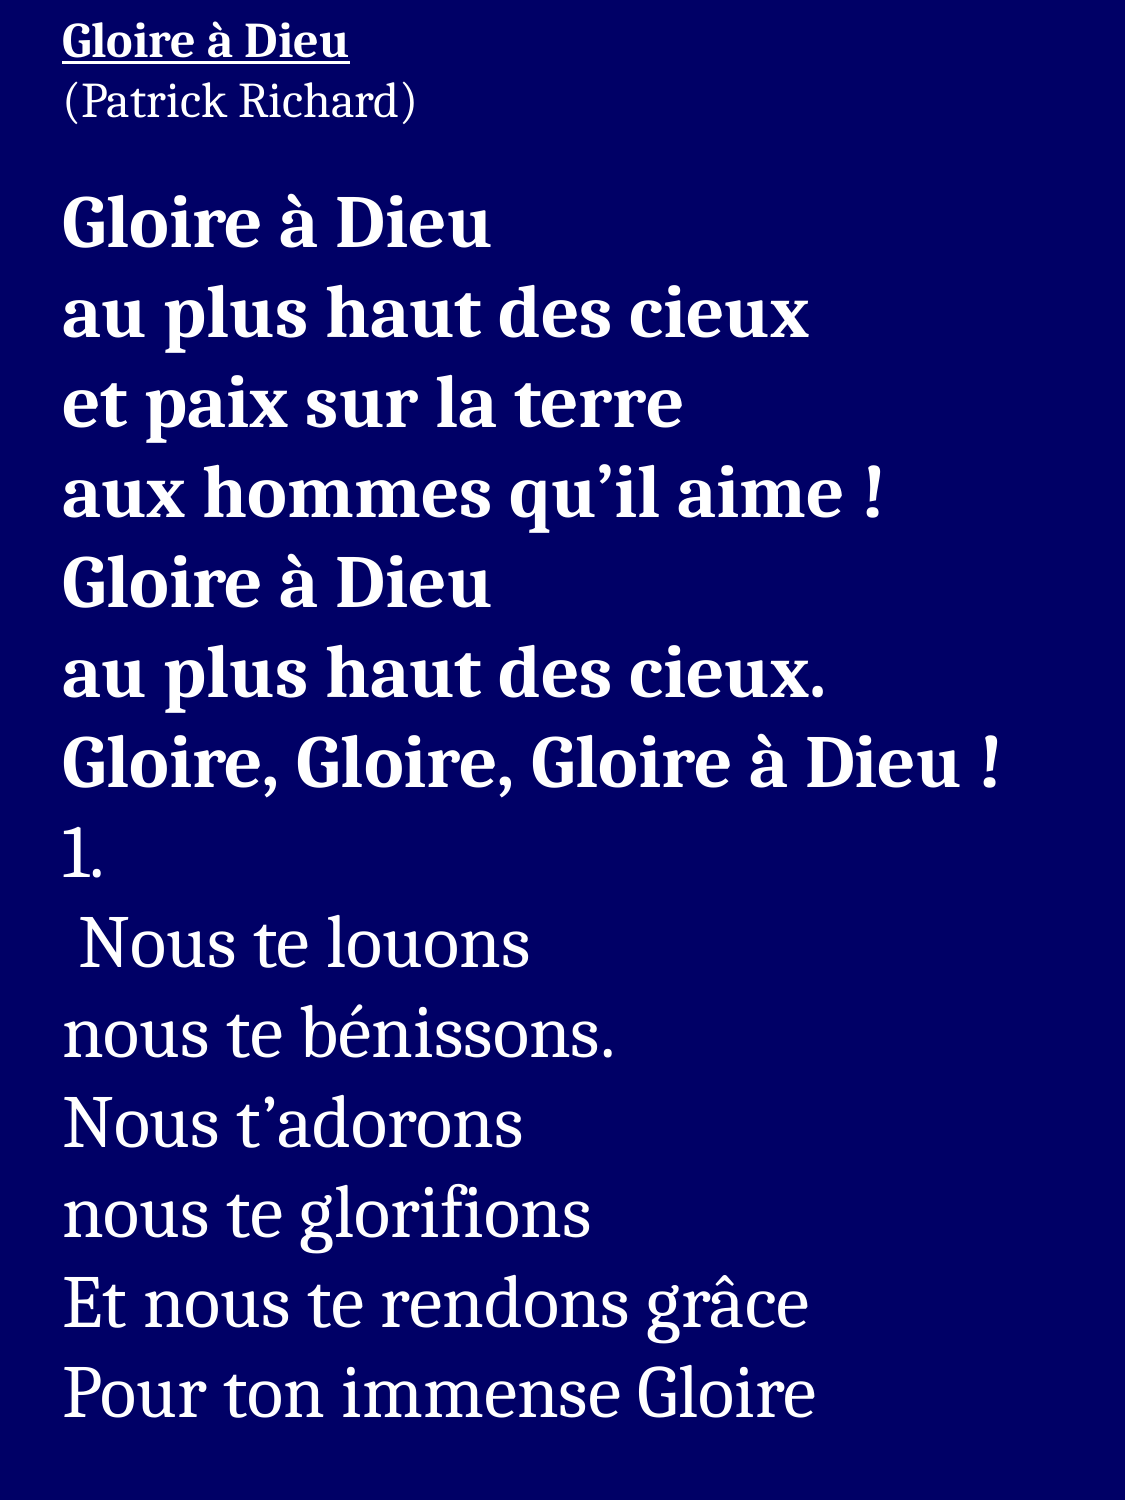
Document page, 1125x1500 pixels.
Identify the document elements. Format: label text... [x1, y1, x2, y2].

text_box Gloire à Dieu (Patrick Richard) Gloire à Dieu au plus haut des cieux et paix sur la terre aux hommes qu’il aime ! Gloire à Dieu au plus haut des cieux. Gloire, Gloire, Gloire à Dieu ! 1. Nous te louons nous te bénissons. Nous t’adorons nous te glorifions Et nous te rendons grâce Pour ton immense Gloire [47, 0, 1125, 1420]
